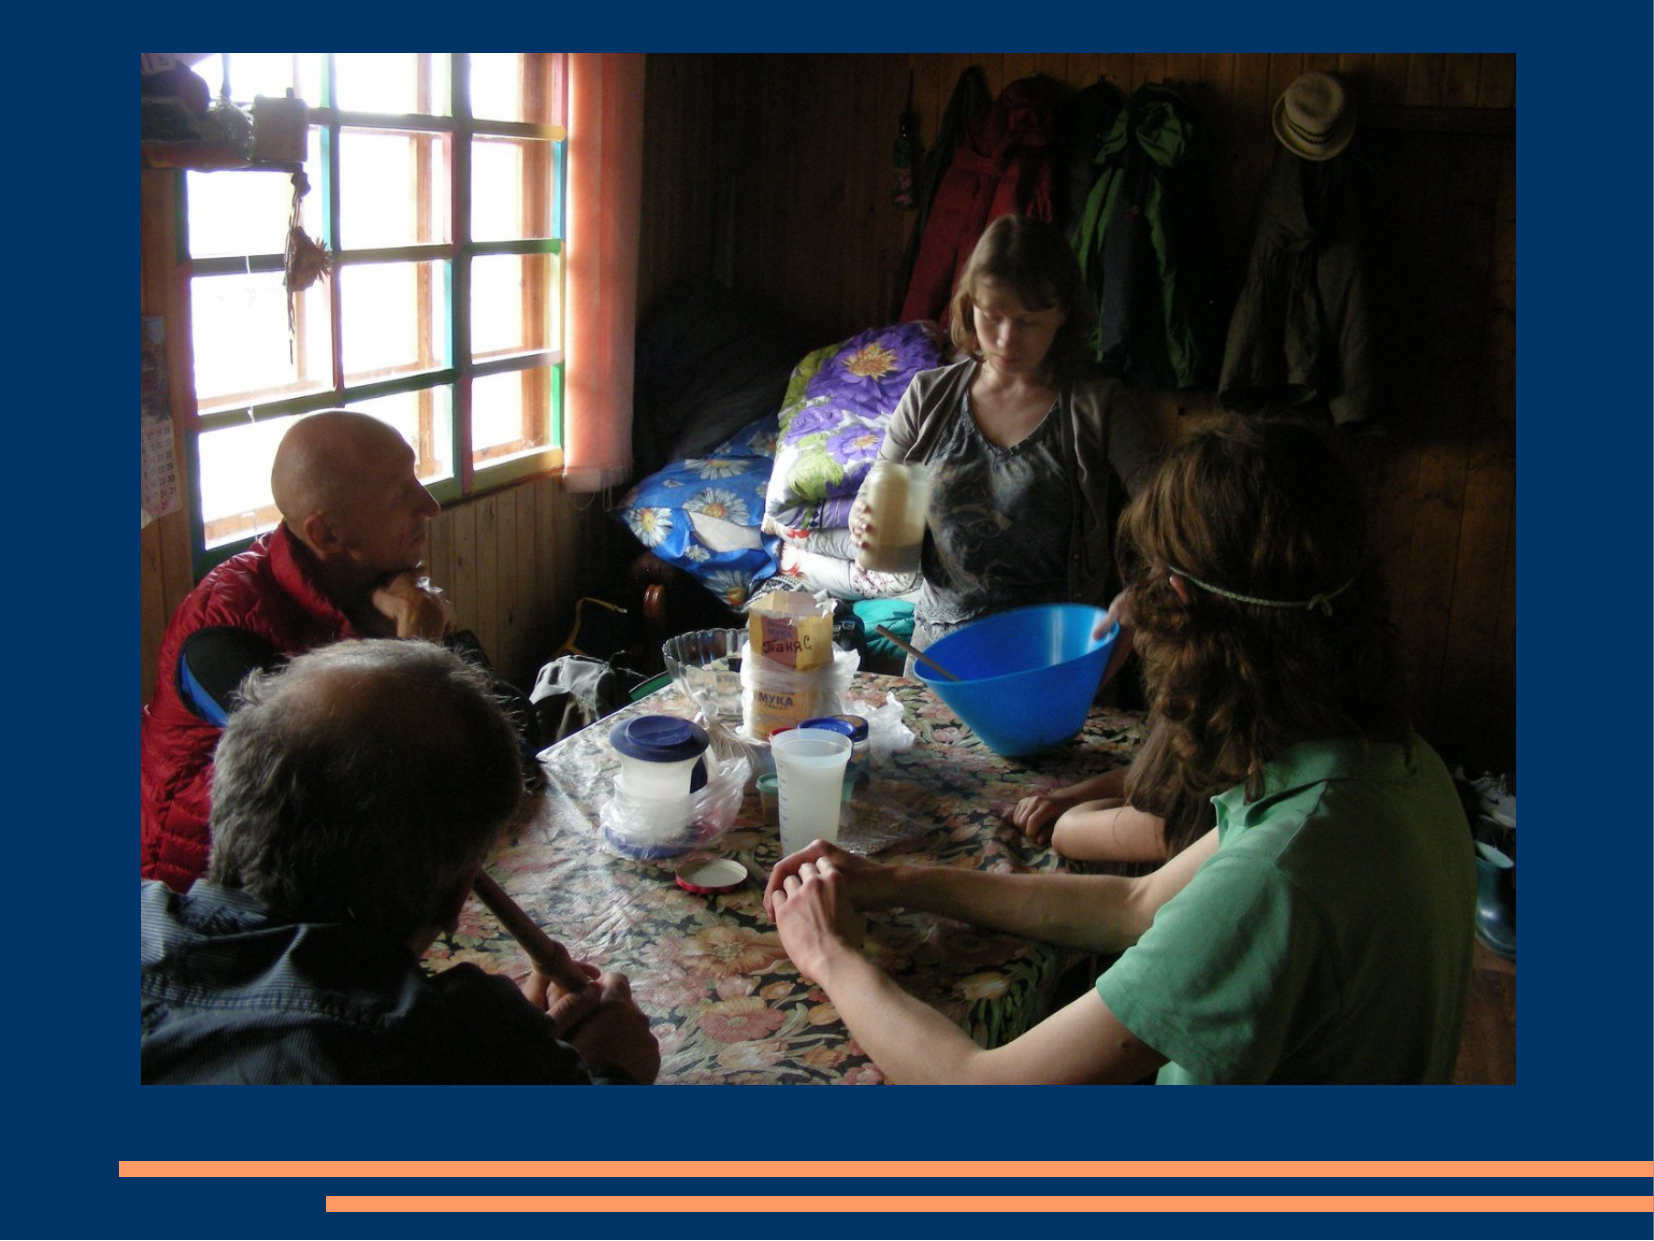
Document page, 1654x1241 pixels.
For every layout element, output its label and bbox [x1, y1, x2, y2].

picture [141, 53, 1516, 1085]
